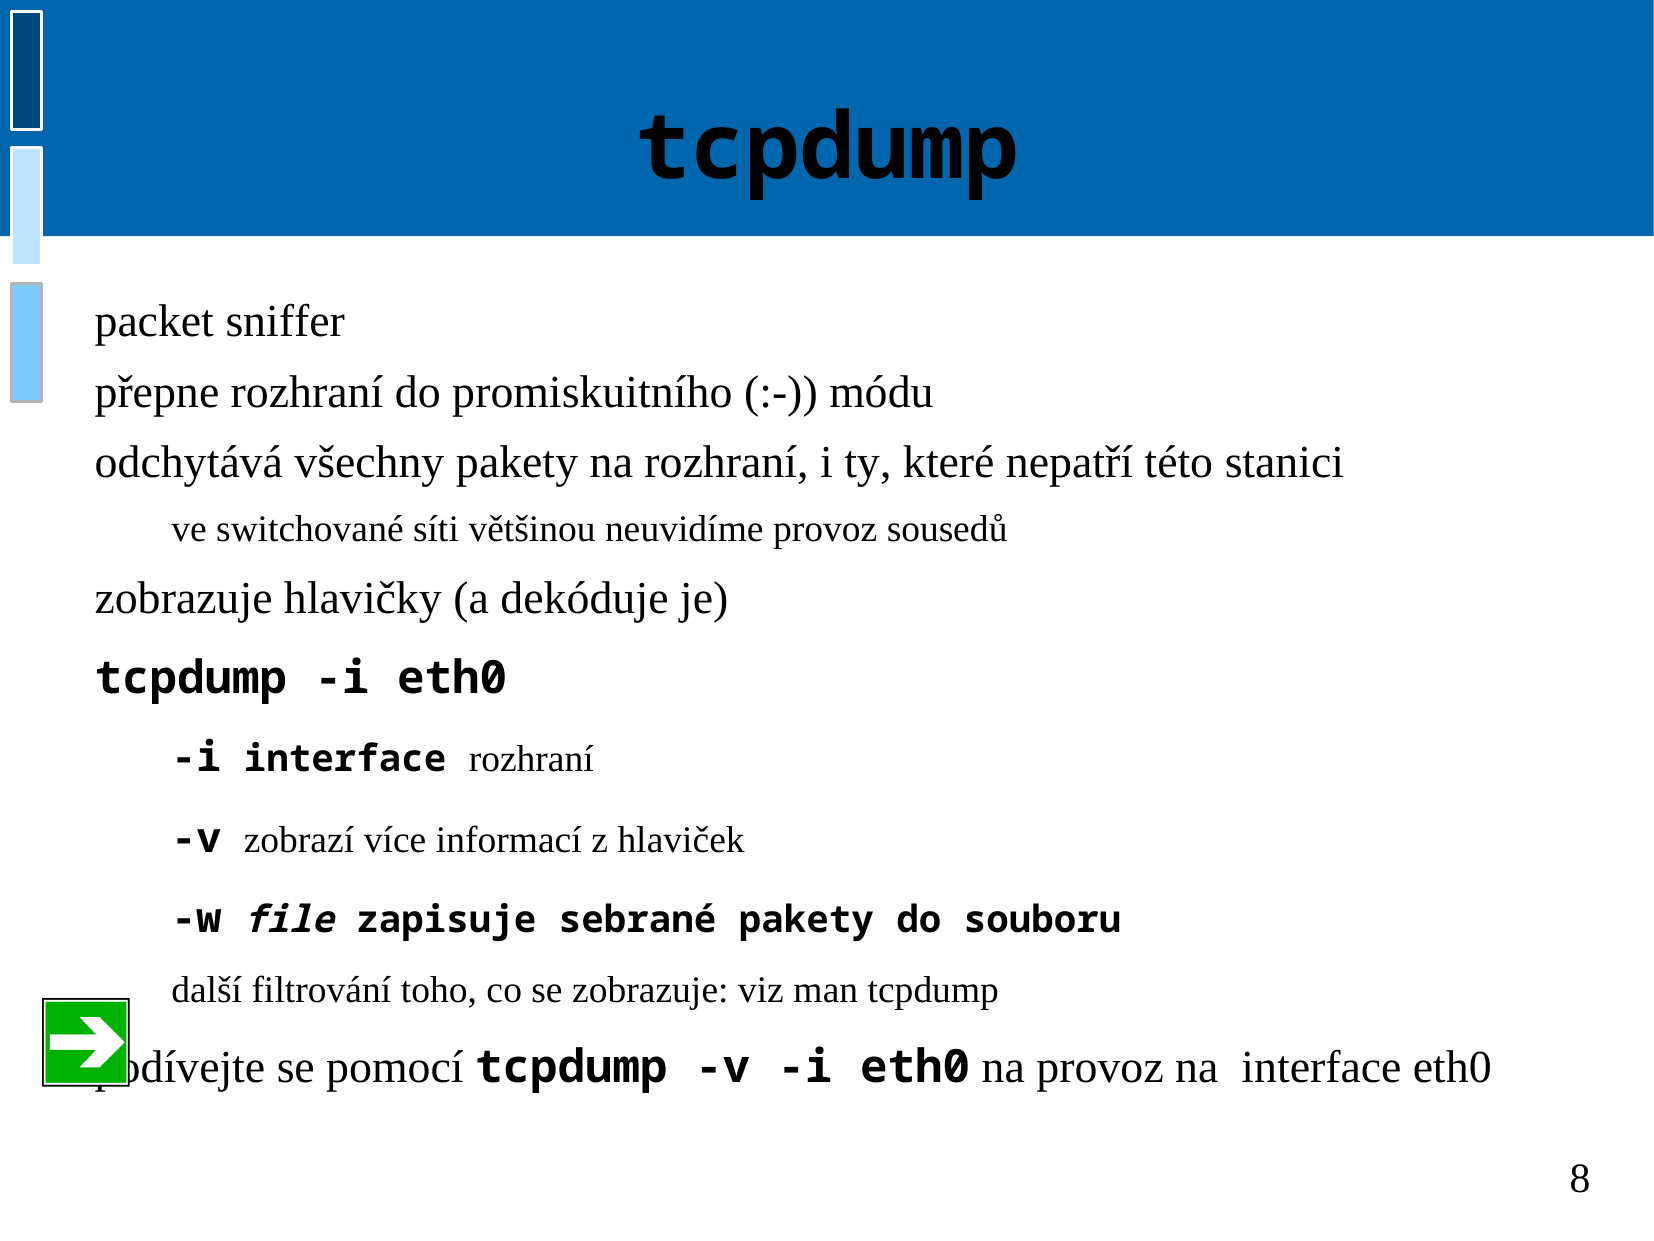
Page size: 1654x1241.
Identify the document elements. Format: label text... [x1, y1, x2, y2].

picture [35, 991, 136, 1093]
list packet sniffer přepne rozhraní do promiskuitního (:-)) módu odchytává všechny pakety na rozhraní, i ty, které nepatří této stanici ve switchované síti většinou neuvidíme provoz sousedů zobrazuje hlavičky (a dekóduje je) tcpdump -i eth0 -i interface rozhraní -v zobrazí více informací z hlaviček -w file zapisuje sebrané pakety do souboru další filtrování toho, co se zobrazuje: viz man tcpdump podívejte se pomocí tcpdump -v -i eth0 na provoz na interface eth0 [76, 295, 1583, 1180]
title tcpdump [121, 49, 1534, 237]
